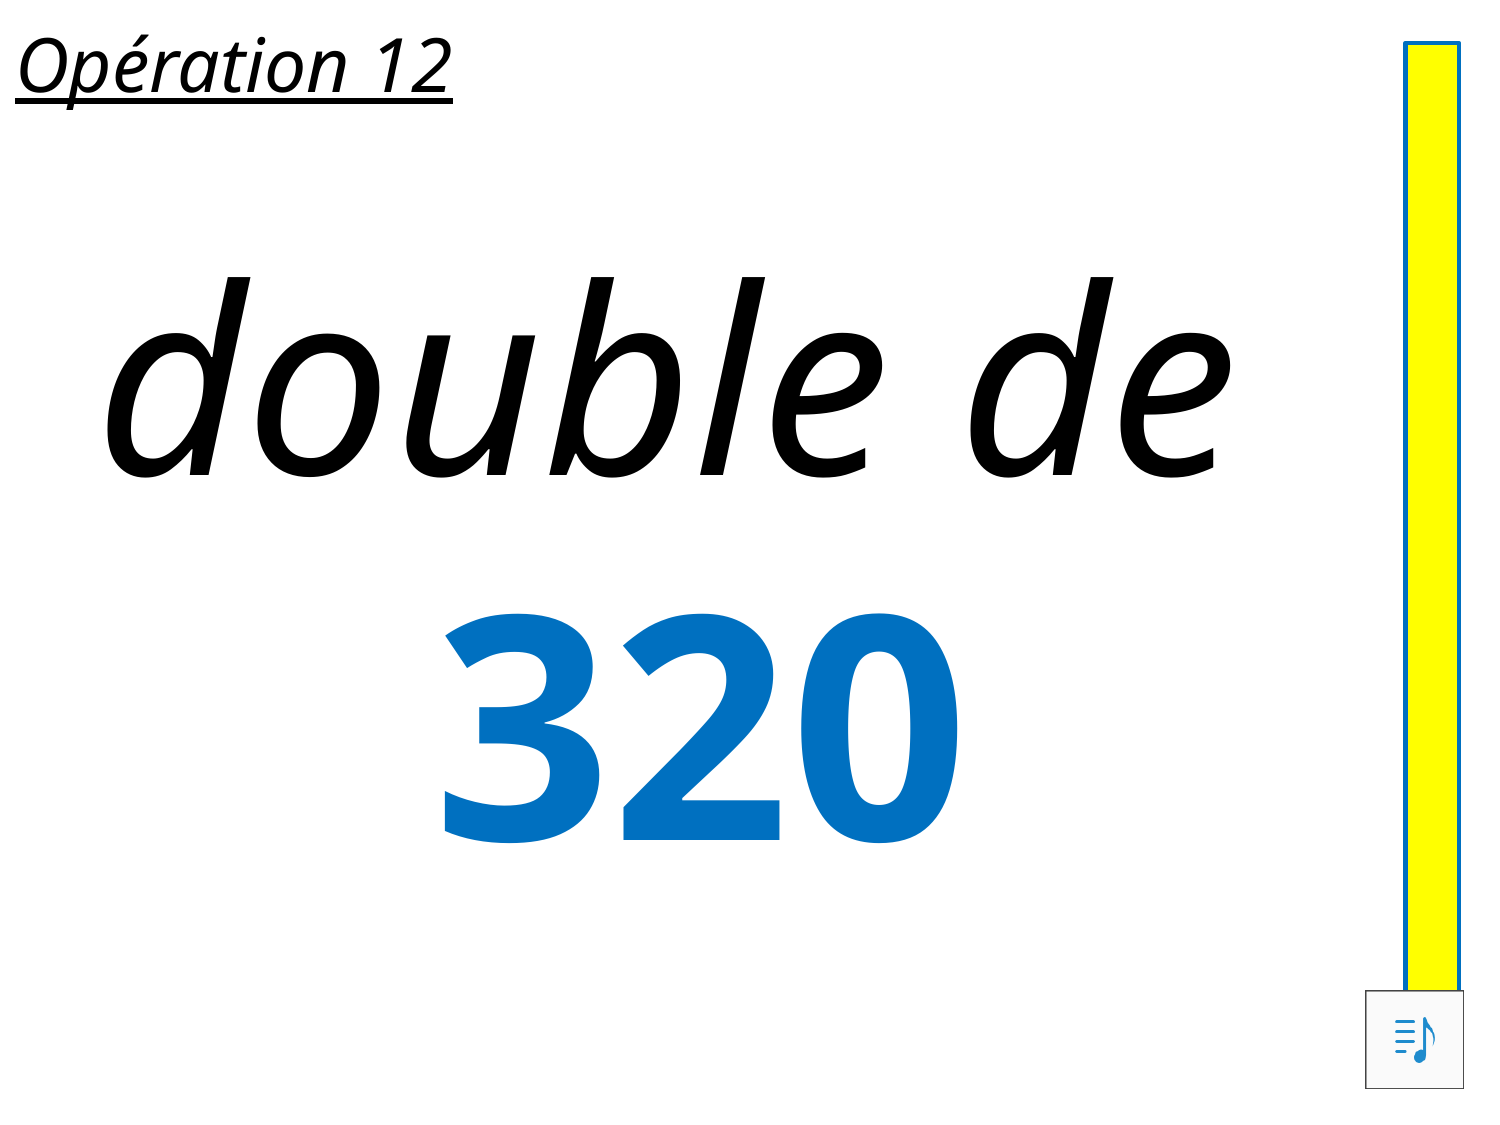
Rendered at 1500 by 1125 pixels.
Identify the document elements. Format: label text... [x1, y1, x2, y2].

text_box [1364, 42, 1465, 1090]
title Opération 12 [0, 0, 502, 126]
text_box double de 320 [0, 207, 1403, 911]
